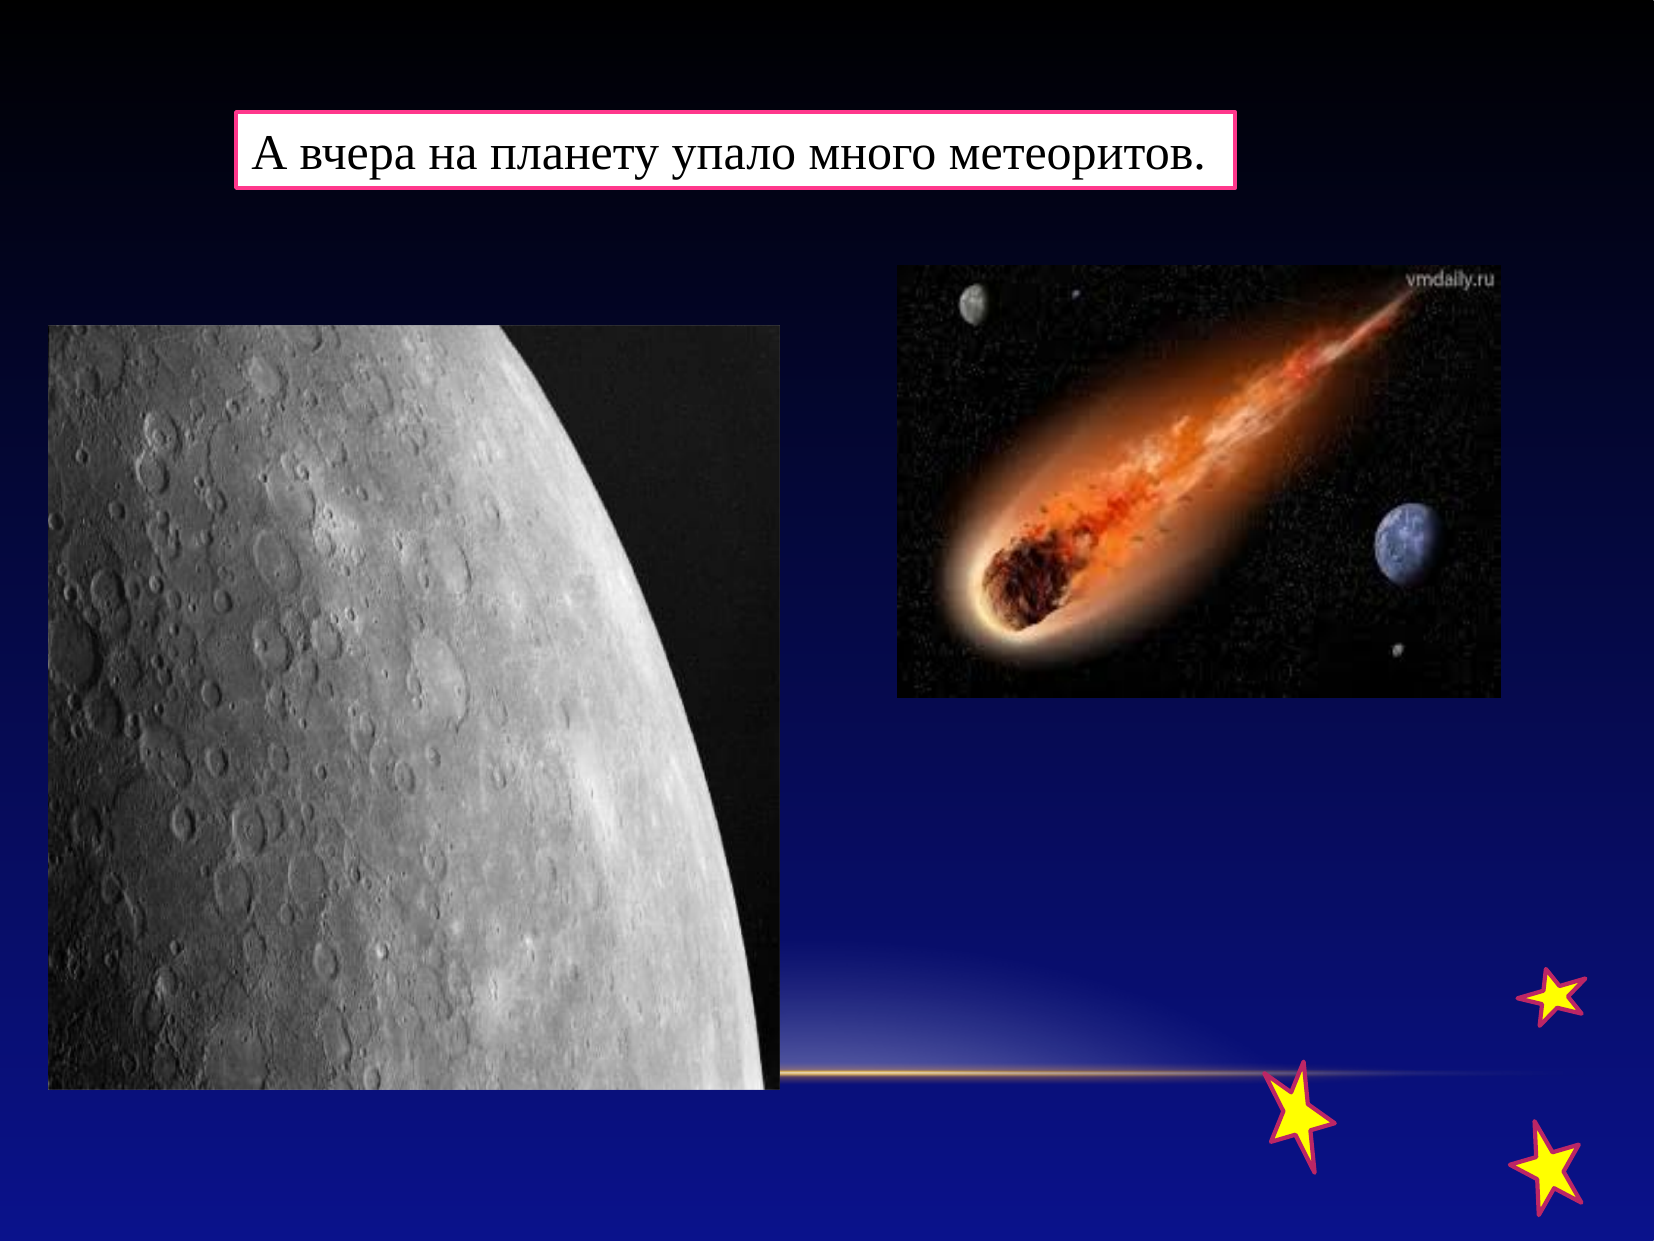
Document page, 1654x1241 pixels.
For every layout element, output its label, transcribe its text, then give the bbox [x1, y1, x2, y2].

picture [897, 265, 1501, 698]
text_box [1517, 968, 1586, 1026]
text_box А вчера на планету упало много метеоритов. [236, 112, 1236, 188]
text_box [1264, 1061, 1335, 1173]
picture [47, 324, 780, 1090]
text_box [1509, 1121, 1582, 1216]
